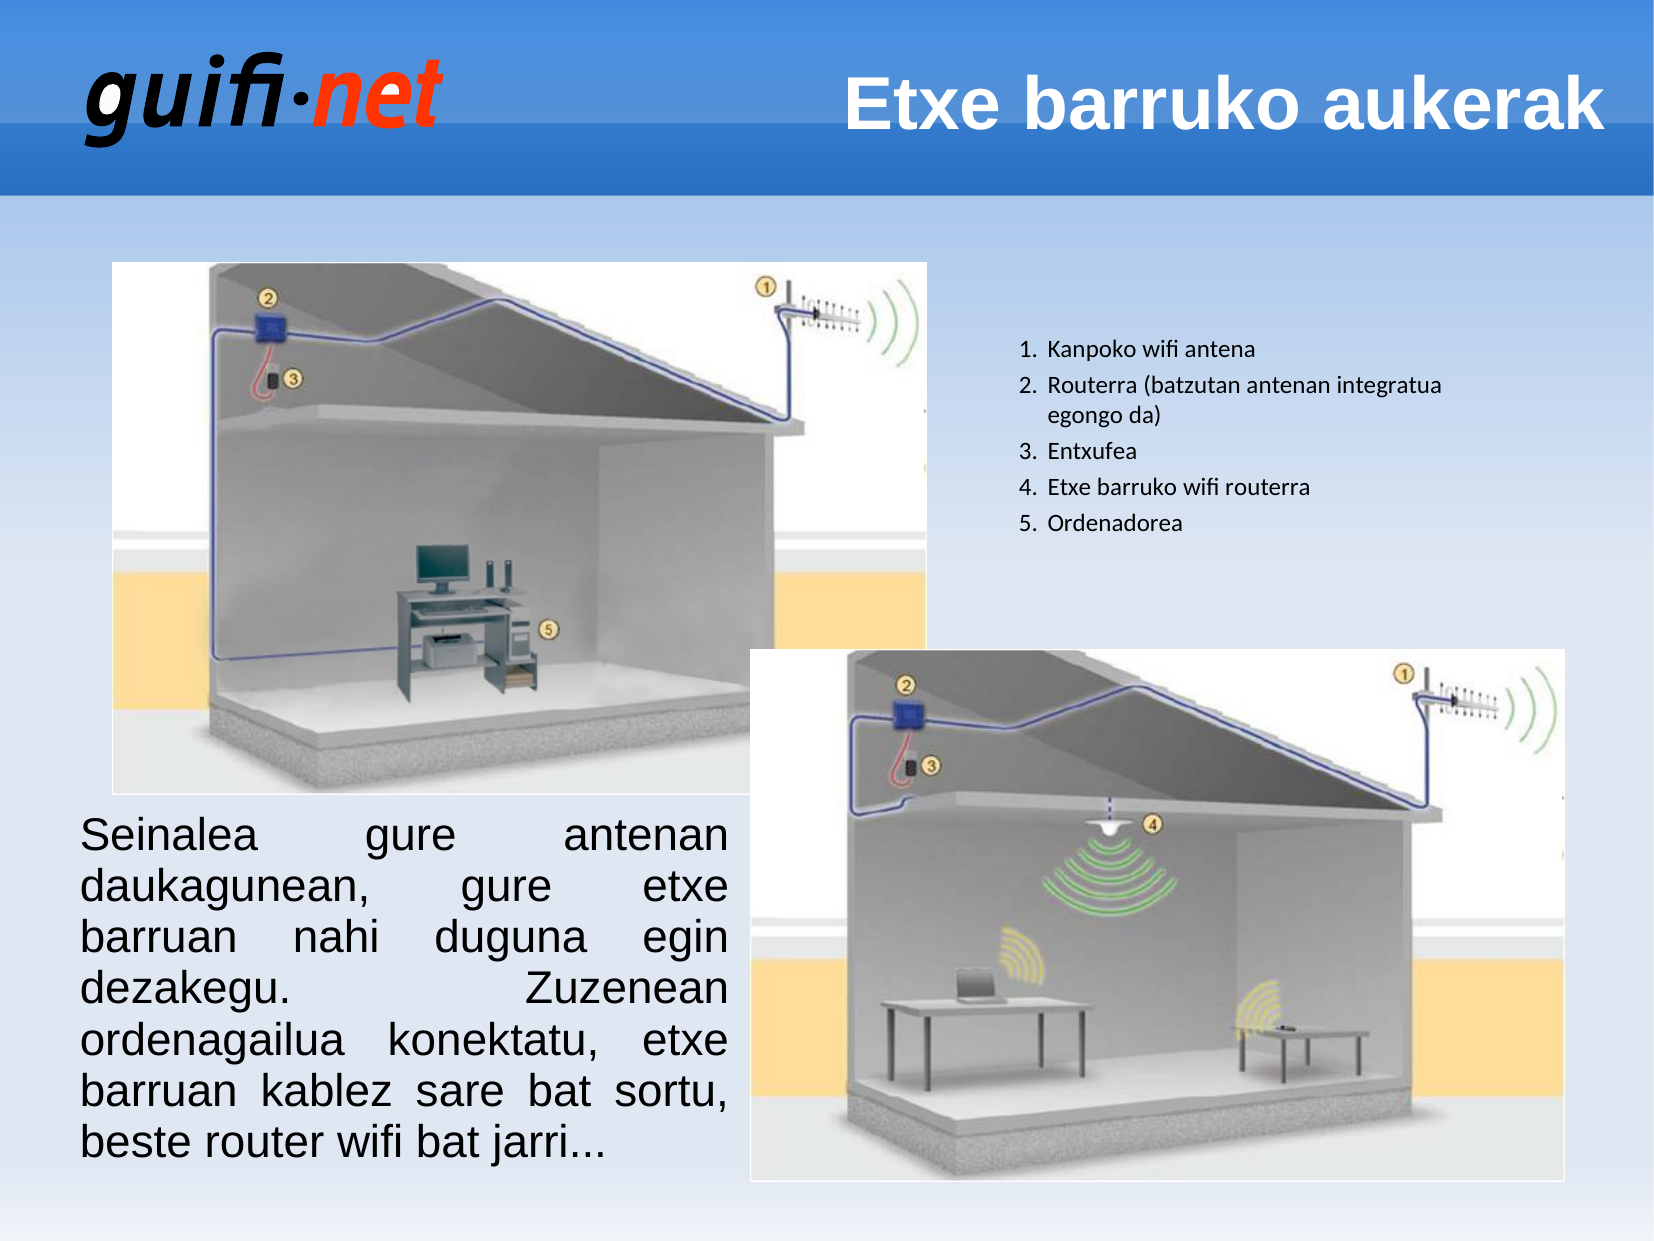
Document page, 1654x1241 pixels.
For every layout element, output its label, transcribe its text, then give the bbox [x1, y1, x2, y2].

title Etxe barruko aukerak [118, 0, 1607, 208]
text_box Kanpoko wifi antena Routerra (batzutan antenan integratua egongo da) Entxufea Etxe barruko wifi routerra Ordenadorea [1003, 324, 1520, 536]
picture [0, 0, 1654, 1241]
text_box Seinalea gure antenan daukagunean, gure etxe barruan nahi duguna egin dezakegu. Zuzenean ordenagailua konektatu, etxe barruan kablez sare bat sortu, beste router wifi bat jarri... [64, 801, 745, 1176]
